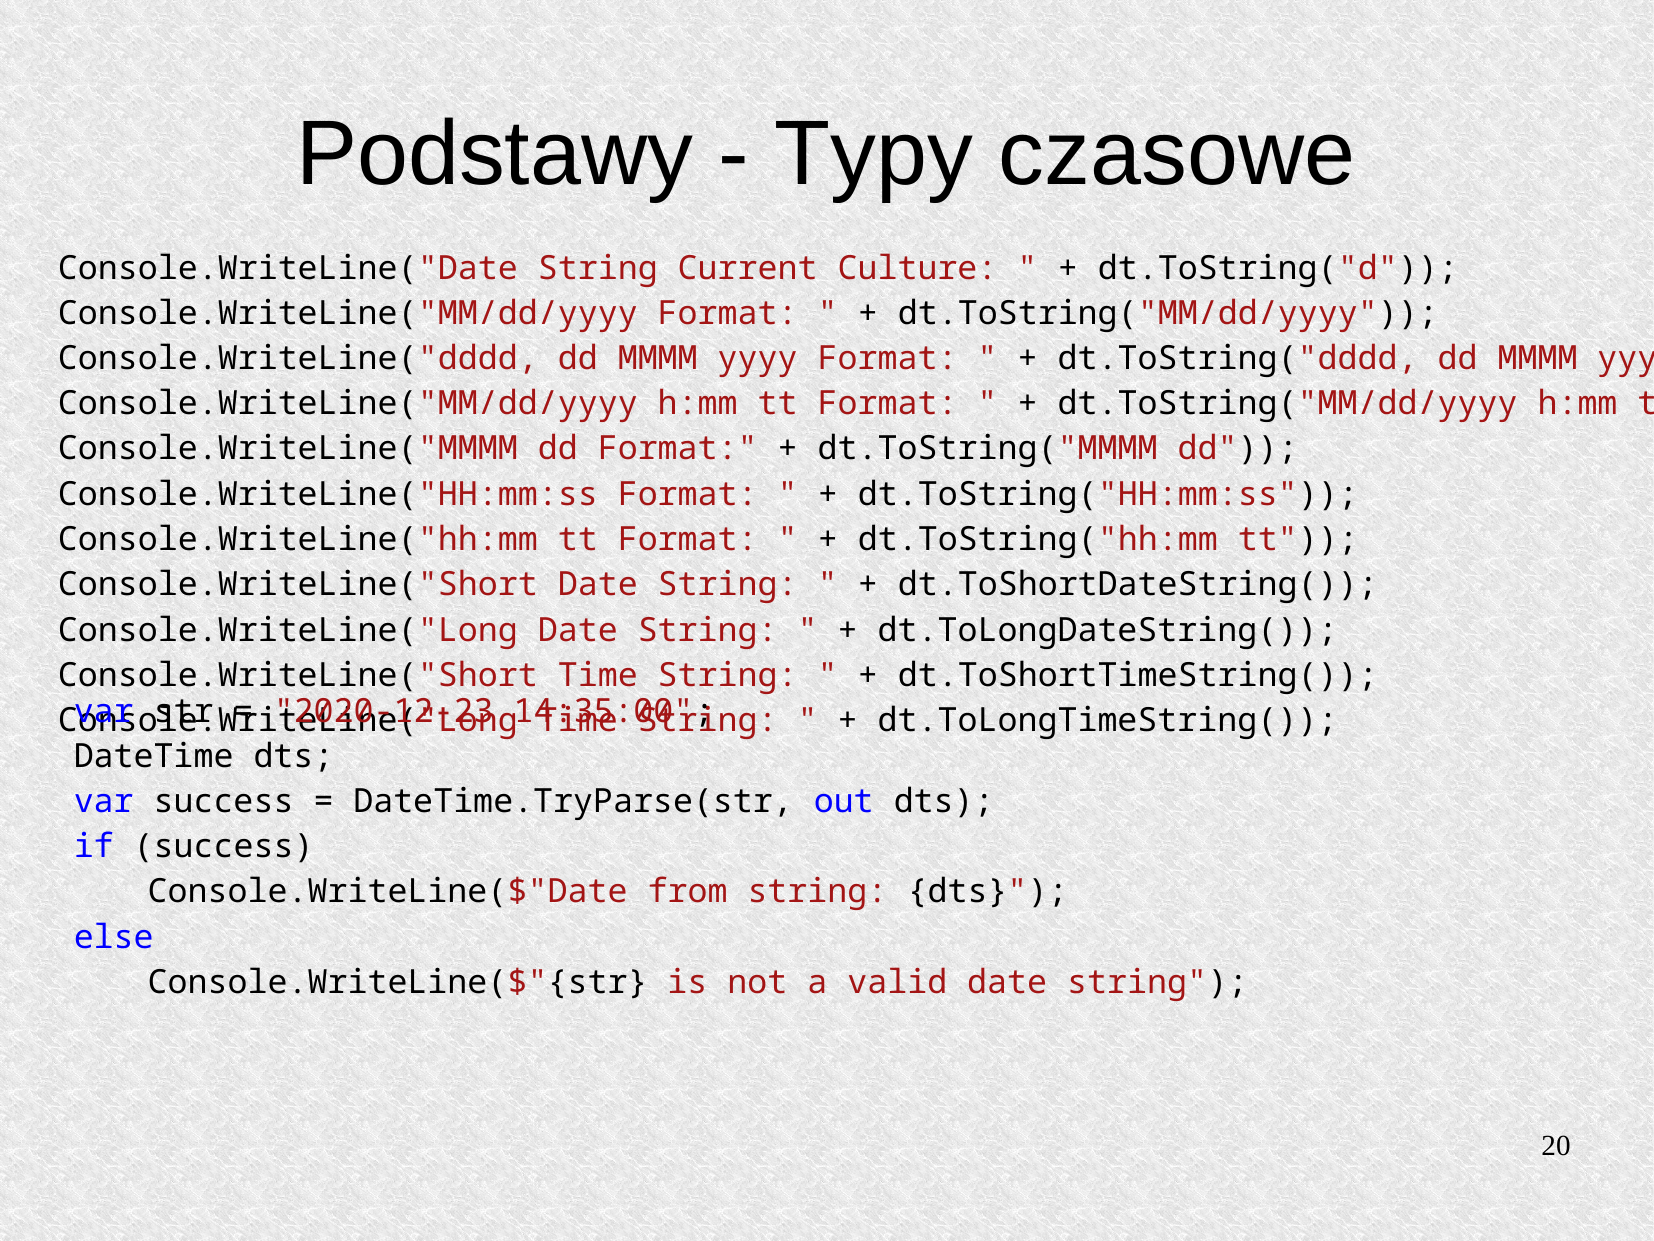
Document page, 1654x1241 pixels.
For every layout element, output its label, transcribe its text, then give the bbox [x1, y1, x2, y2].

picture [1647, 399, 1654, 412]
text_box var str = "2020-12-23 14:35:00"; DateTime dts; var success = DateTime.TryParse(str, out dts); if (success) Console.WriteLine($"Date from string: {dts}"); else Console.WriteLine($"{str} is not a valid date string"); [59, 679, 1167, 927]
text_box Console.WriteLine("Date String Current Culture: " + dt.ToString("d")); Console.WriteLine("MM/dd/yyyy Format: " + dt.ToString("MM/dd/yyyy")); Console.WriteLine("dddd, dd MMMM yyyy Format: " + dt.ToString("dddd, dd MMMM yyyy")); Console.WriteLine("MM/dd/yyyy h:mm tt Format: " + dt.ToString("MM/dd/yyyy h:mm tt")); Console.WriteLine("MMMM dd Format:" + dt.ToString("MMMM dd")); Console.WriteLine("HH:mm:ss Format: " + dt.ToString("HH:mm:ss")); Console.WriteLine("hh:mm tt Format: " + dt.ToString("hh:mm tt")); Console.WriteLine("Short Date String: " + dt.ToShortDateString()); Console.WriteLine("Long Date String: " + dt.ToLongDateString()); Console.WriteLine("Short Time String: " + dt.ToShortTimeString()); Console.WriteLine("Long Time String: " + dt.ToLongTimeString()); [43, 236, 1625, 617]
picture [0, 0, 1654, 1241]
title Podstawy - Typy czasowe [82, 49, 1571, 236]
